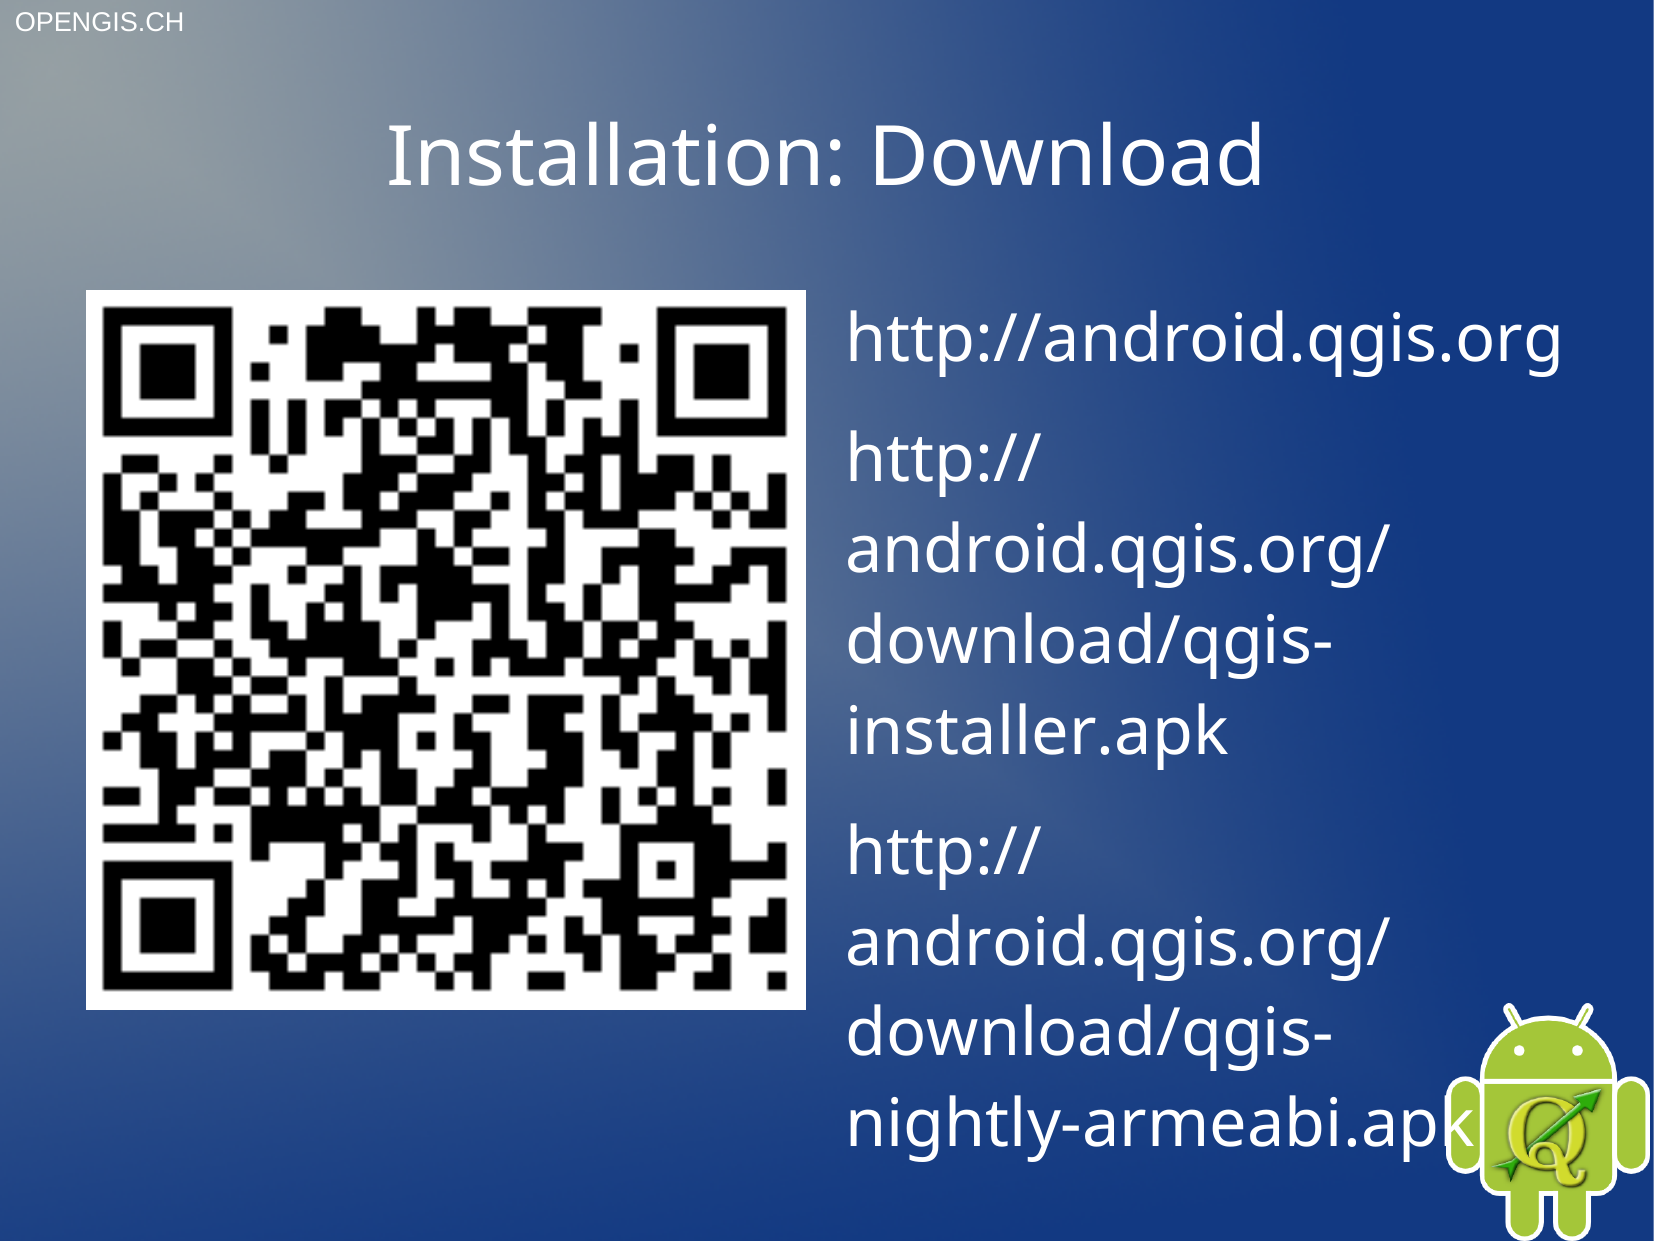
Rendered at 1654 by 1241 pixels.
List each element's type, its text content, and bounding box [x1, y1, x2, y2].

picture [0, 0, 1654, 1241]
list http://android.qgis.org http://android.qgis.org/download/qgis-installer.apk http://android.qgis.org/download/qgis-nightly-armeabi.apk [845, 290, 1572, 1010]
title Installation: Download [82, 49, 1571, 257]
